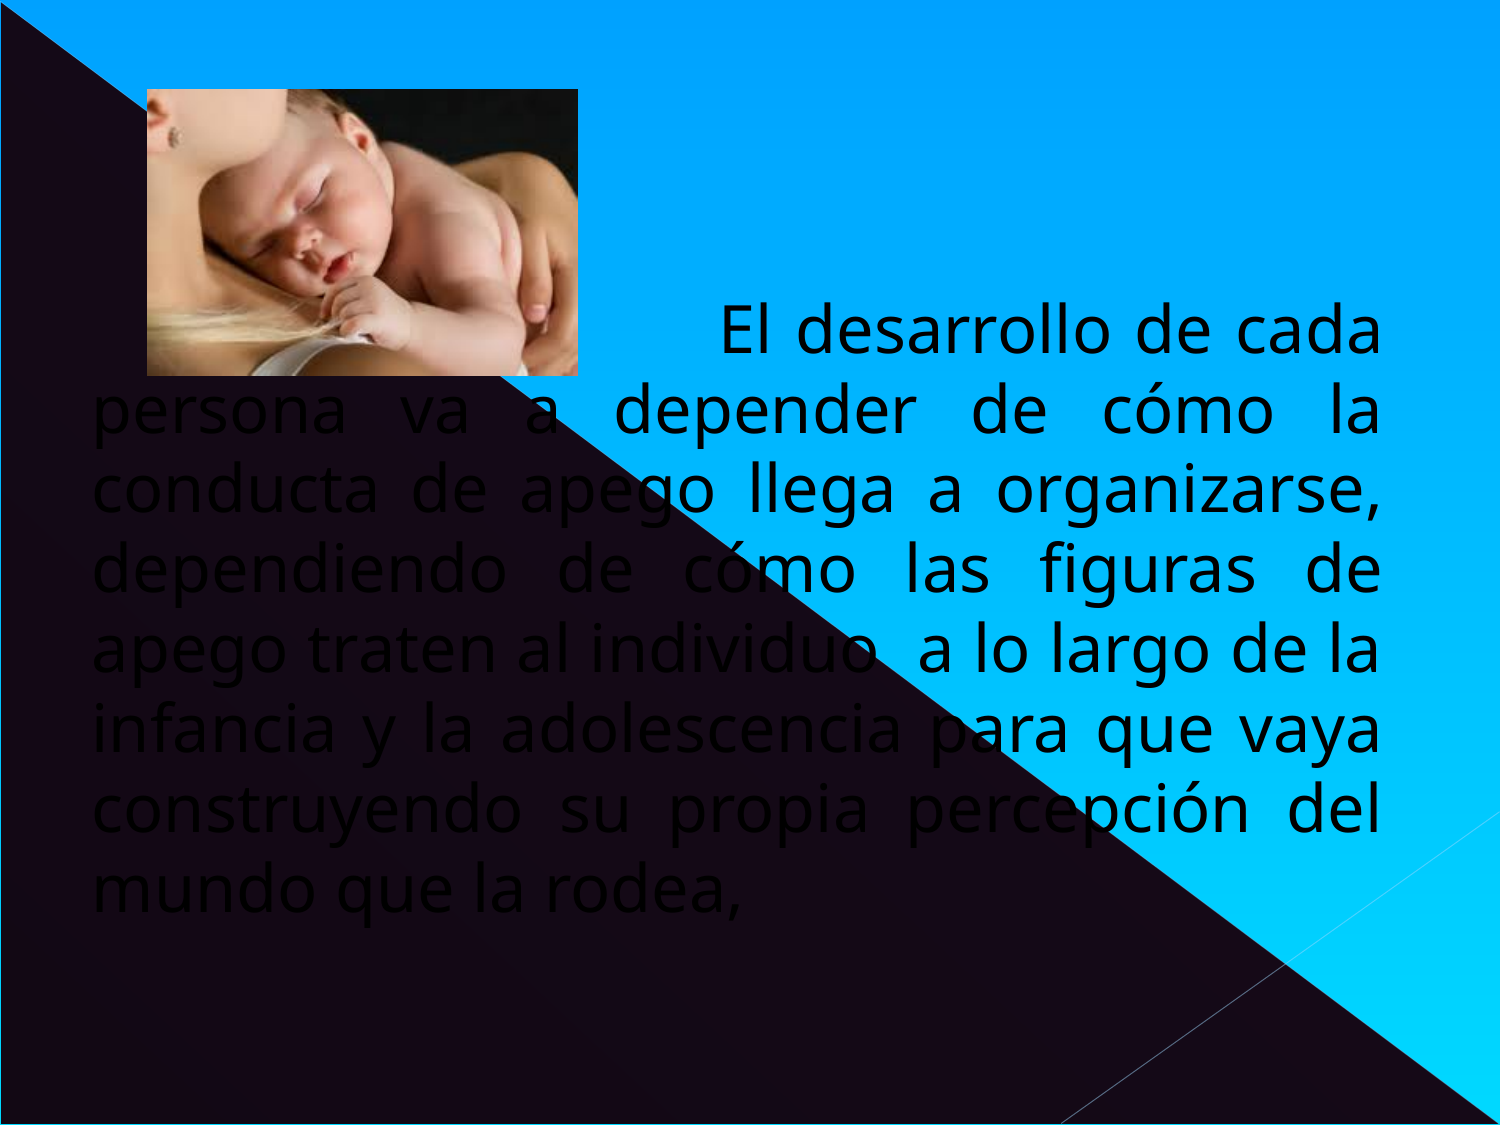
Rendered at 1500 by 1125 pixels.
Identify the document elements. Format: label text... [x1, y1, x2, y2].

picture [147, 90, 577, 376]
text_box El desarrollo de cada persona va a depender de cómo la conducta de apego llega a organizarse, dependiendo de cómo las figuras de apego traten al individuo a lo largo de la infancia y la adolescencia para que vaya construyendo su propia percepción del mundo que la rodea, [77, 279, 1400, 934]
